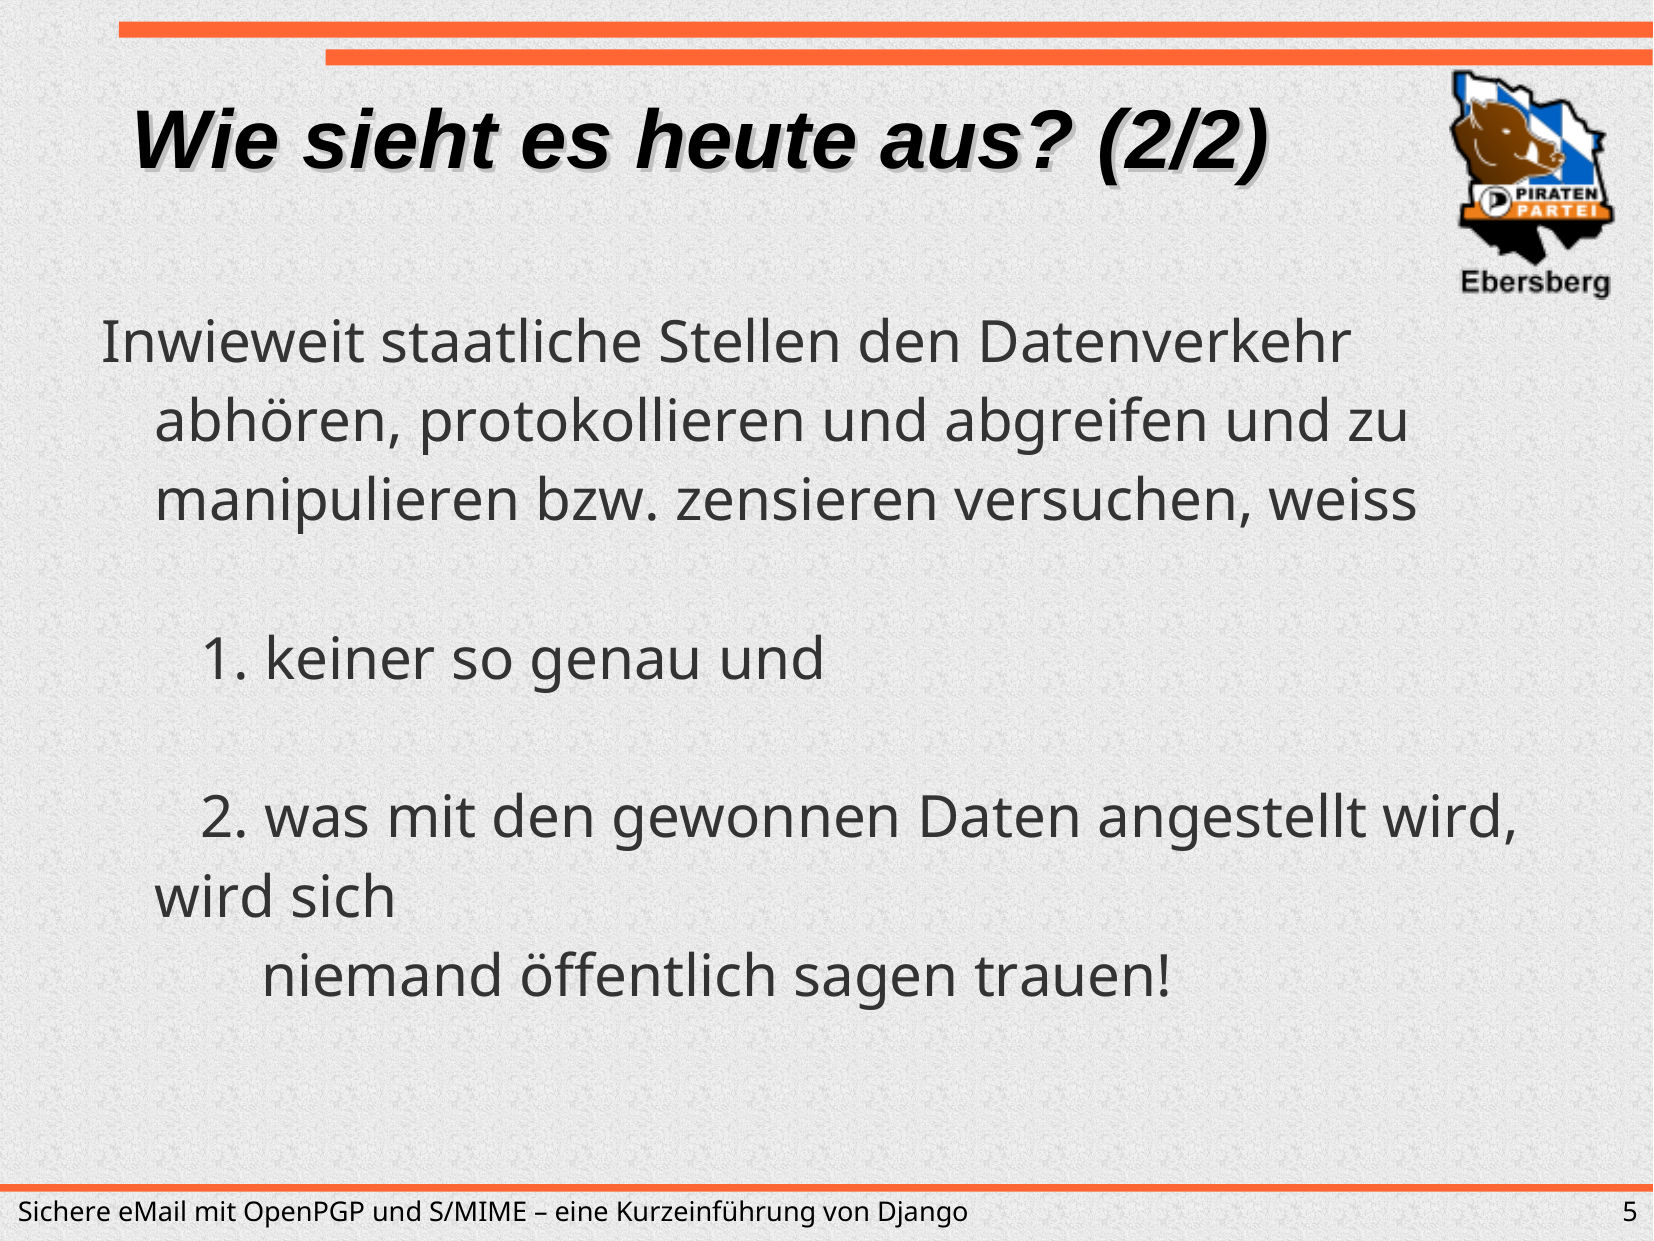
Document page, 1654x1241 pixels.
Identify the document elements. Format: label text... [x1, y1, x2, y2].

title Wie sieht es heute aus? (2/2) [131, 55, 1544, 226]
list Inwieweit staatliche Stellen den Datenverkehr abhören, protokollieren und abgreifen und zu manipulieren bzw. zensieren versuchen, weiss 1. keiner so genau und 2. was mit den gewonnen Daten angestellt wird, wird sich niemand öffentlich sagen trauen! [83, 300, 1576, 1111]
picture [0, 0, 1654, 1241]
